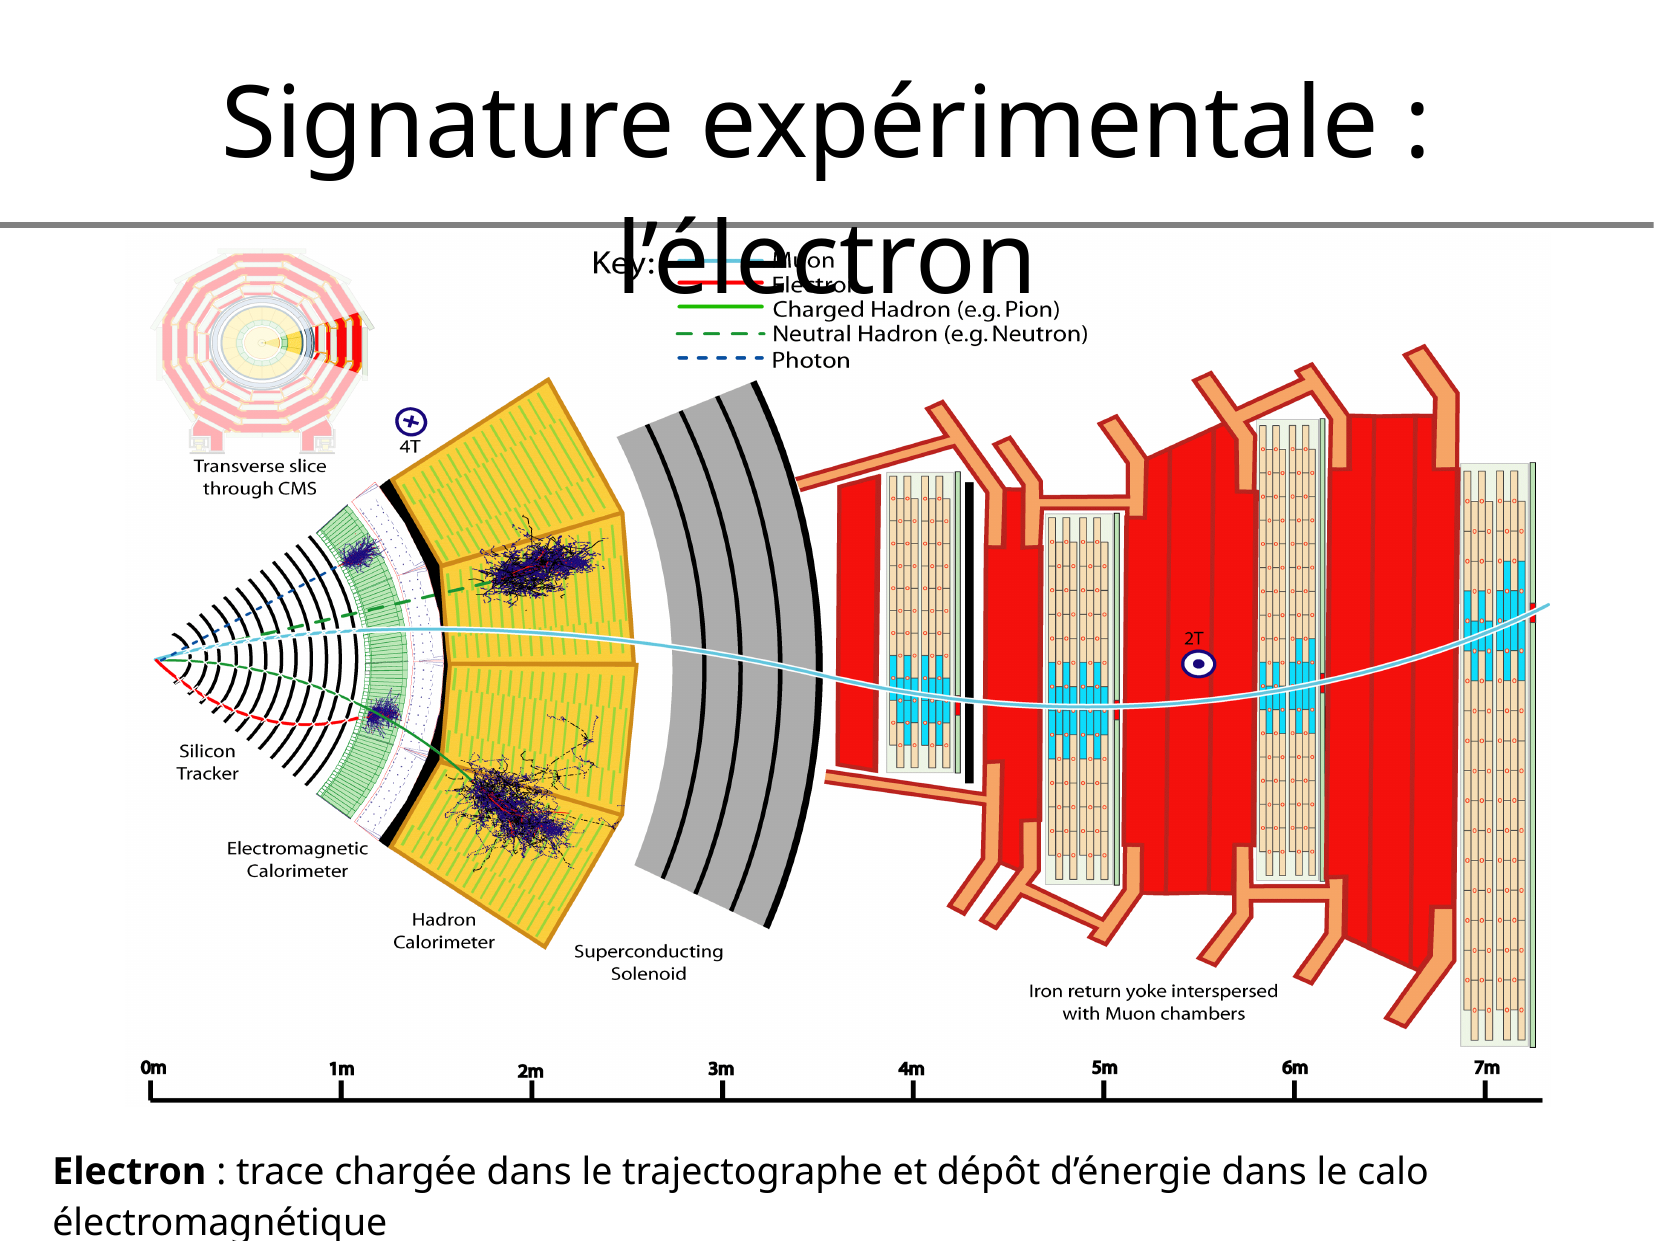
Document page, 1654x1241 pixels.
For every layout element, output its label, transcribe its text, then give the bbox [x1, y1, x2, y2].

text_box Electron : trace chargée dans le trajectographe et dépôt d’énergie dans le calo électromagnétique [37, 1136, 1576, 1196]
text_box [125, 232, 1551, 1107]
text_box Signature expérimentale : l’électron [0, 43, 1654, 173]
